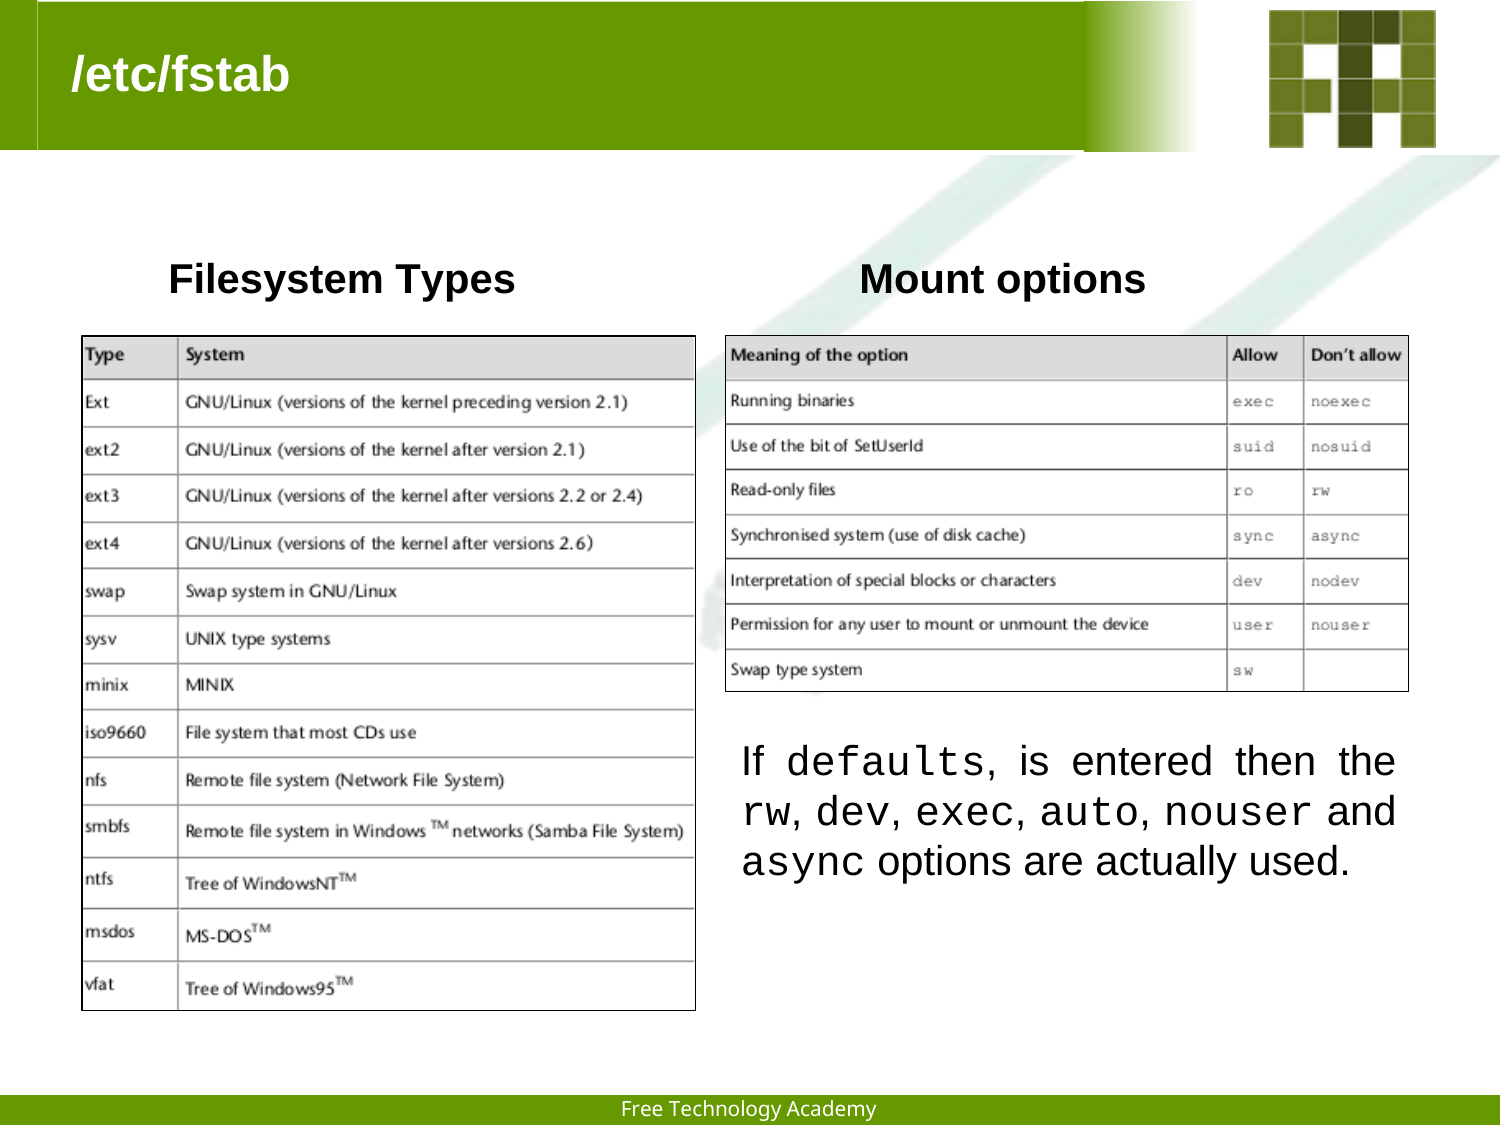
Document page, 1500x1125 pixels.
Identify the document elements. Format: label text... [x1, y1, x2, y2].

picture [726, 336, 1408, 691]
picture [82, 336, 696, 1010]
text_box If defaults, is entered then the rw, dev, exec, auto, nouser and async options are actually used. [726, 726, 1412, 892]
text_box Mount options [844, 248, 1287, 315]
text_box Filesystem Types [153, 248, 596, 315]
picture [1269, 10, 1436, 148]
title /etc/fstab [56, 1, 1107, 152]
